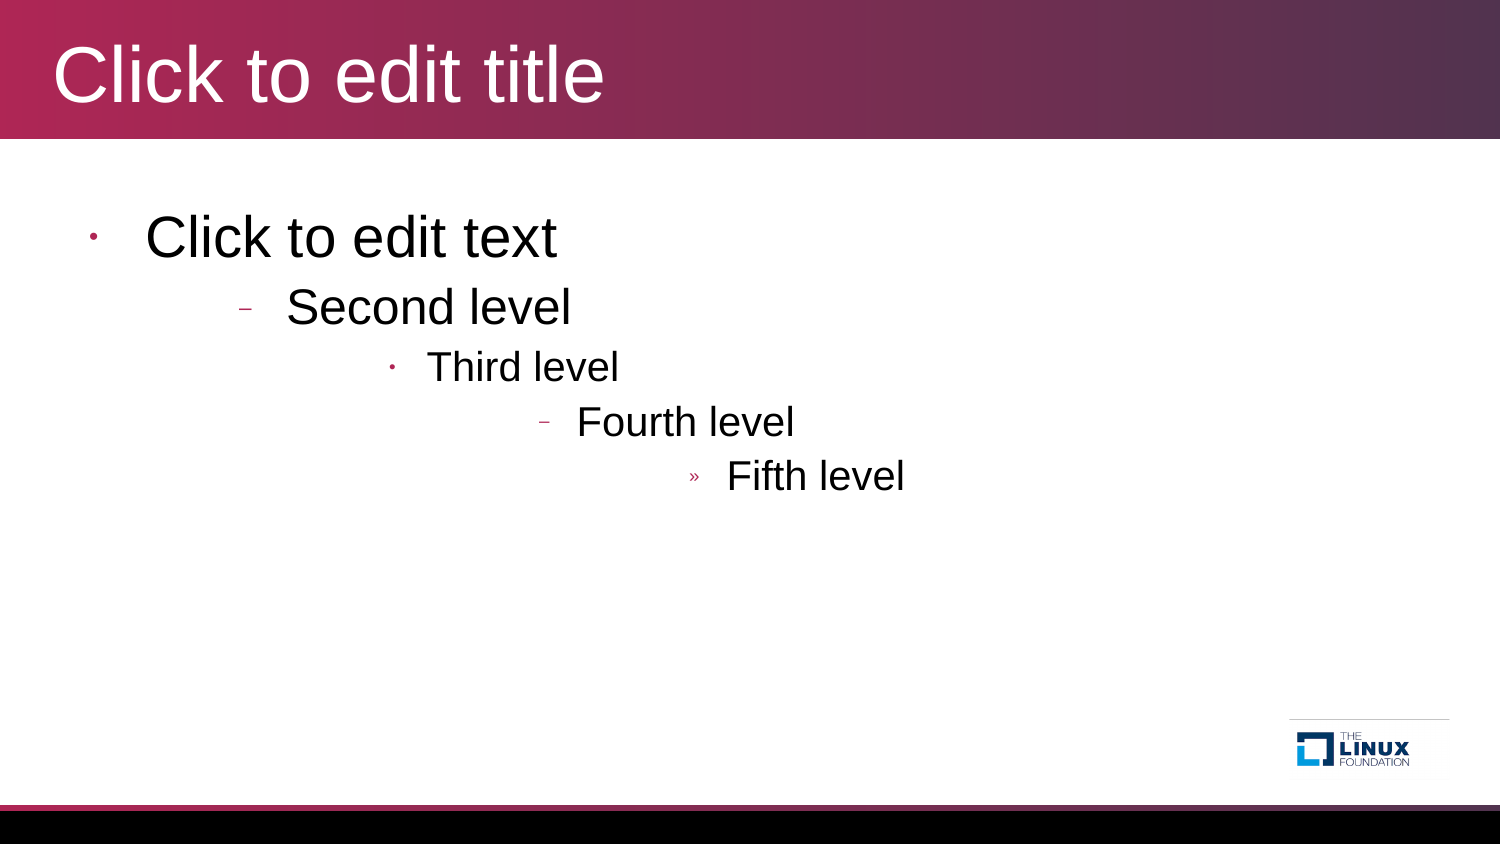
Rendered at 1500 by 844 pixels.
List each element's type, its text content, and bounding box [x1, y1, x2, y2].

title Click to edit title [37, 9, 1414, 141]
list Click to edit text Second level Third level Fourth level Fifth level [74, 196, 1269, 754]
